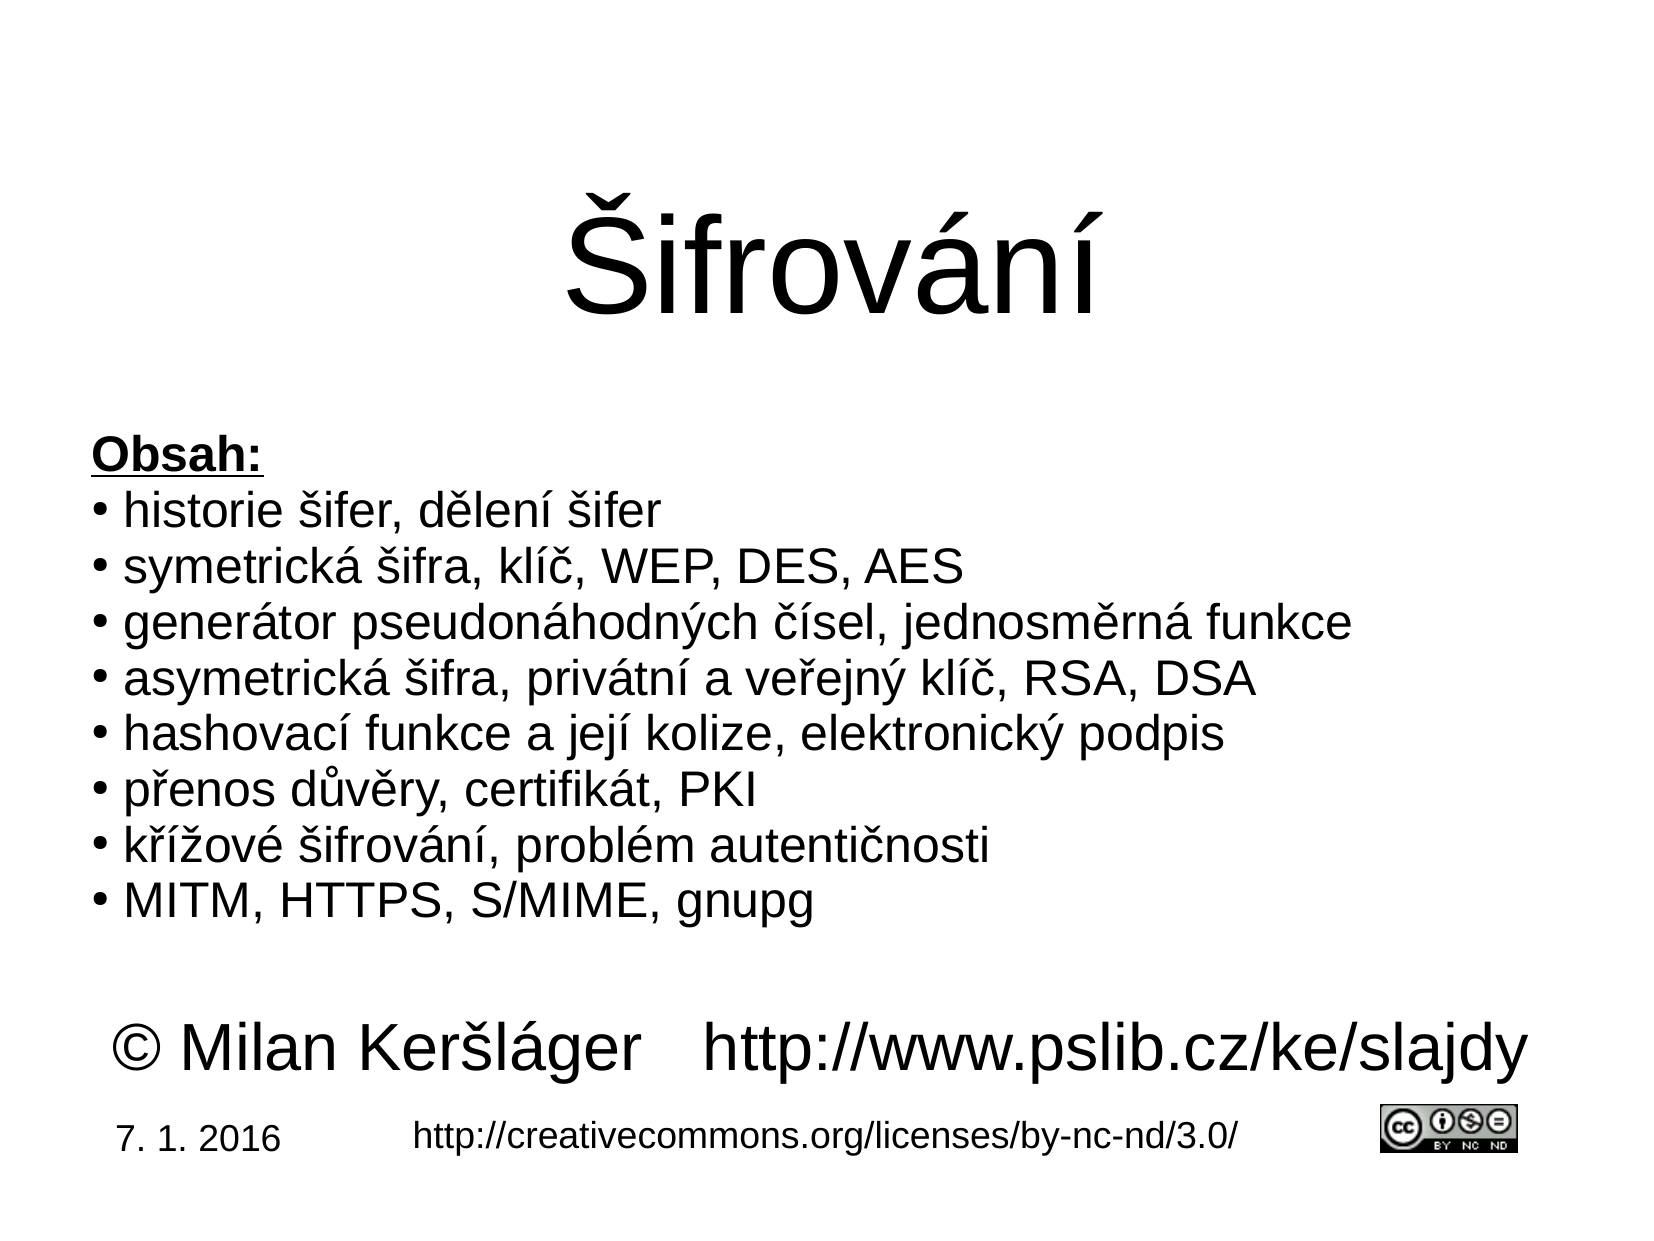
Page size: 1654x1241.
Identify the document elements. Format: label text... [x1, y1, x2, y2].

title Šifrování [88, 124, 1577, 408]
text_box http://creativecommons.org/licenses/by-nc-nd/3.0/ [339, 1107, 1313, 1165]
picture [1380, 1104, 1518, 1153]
list © Milan Keršláger http://www.pslib.cz/ke/slajdy [76, 1009, 1565, 1087]
text_box Obsah: historie šifer, dělení šifer symetrická šifra, klíč, WEP, DES, AES generátor pseudonáhodných čísel, jednosměrná funkce asymetrická šifra, privátní a veřejný klíč, RSA, DSA hashovací funkce a její kolize, elektronický podpis přenos důvěry, certifikát, PKI křížové šifrování, problém autentičnosti MITM, HTTPS, S/MIME, gnupg [76, 419, 1583, 938]
text_box 7. 1. 2016 [100, 1110, 355, 1168]
